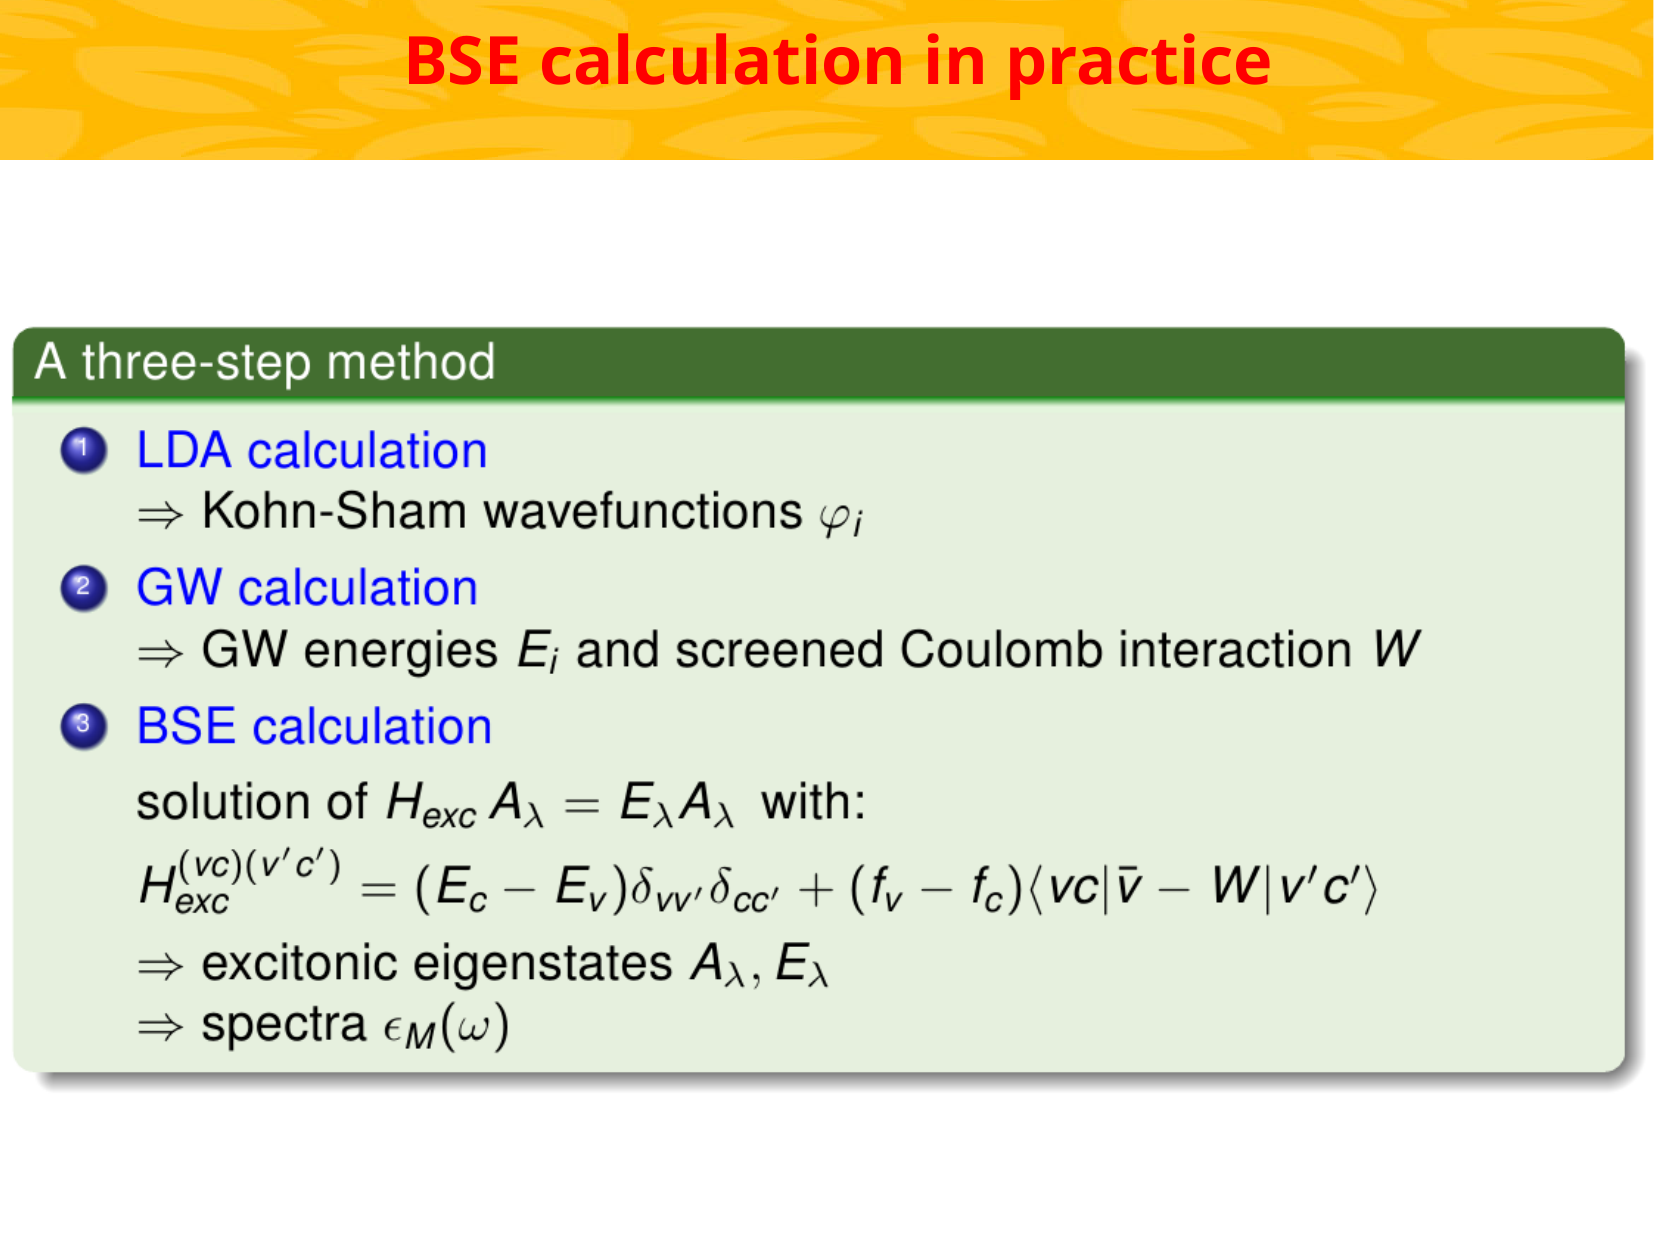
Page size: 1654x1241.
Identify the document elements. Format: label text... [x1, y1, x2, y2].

picture [0, 0, 1654, 160]
picture [2, 277, 1654, 1099]
text_box BSE calculation in practice [30, 5, 1647, 145]
